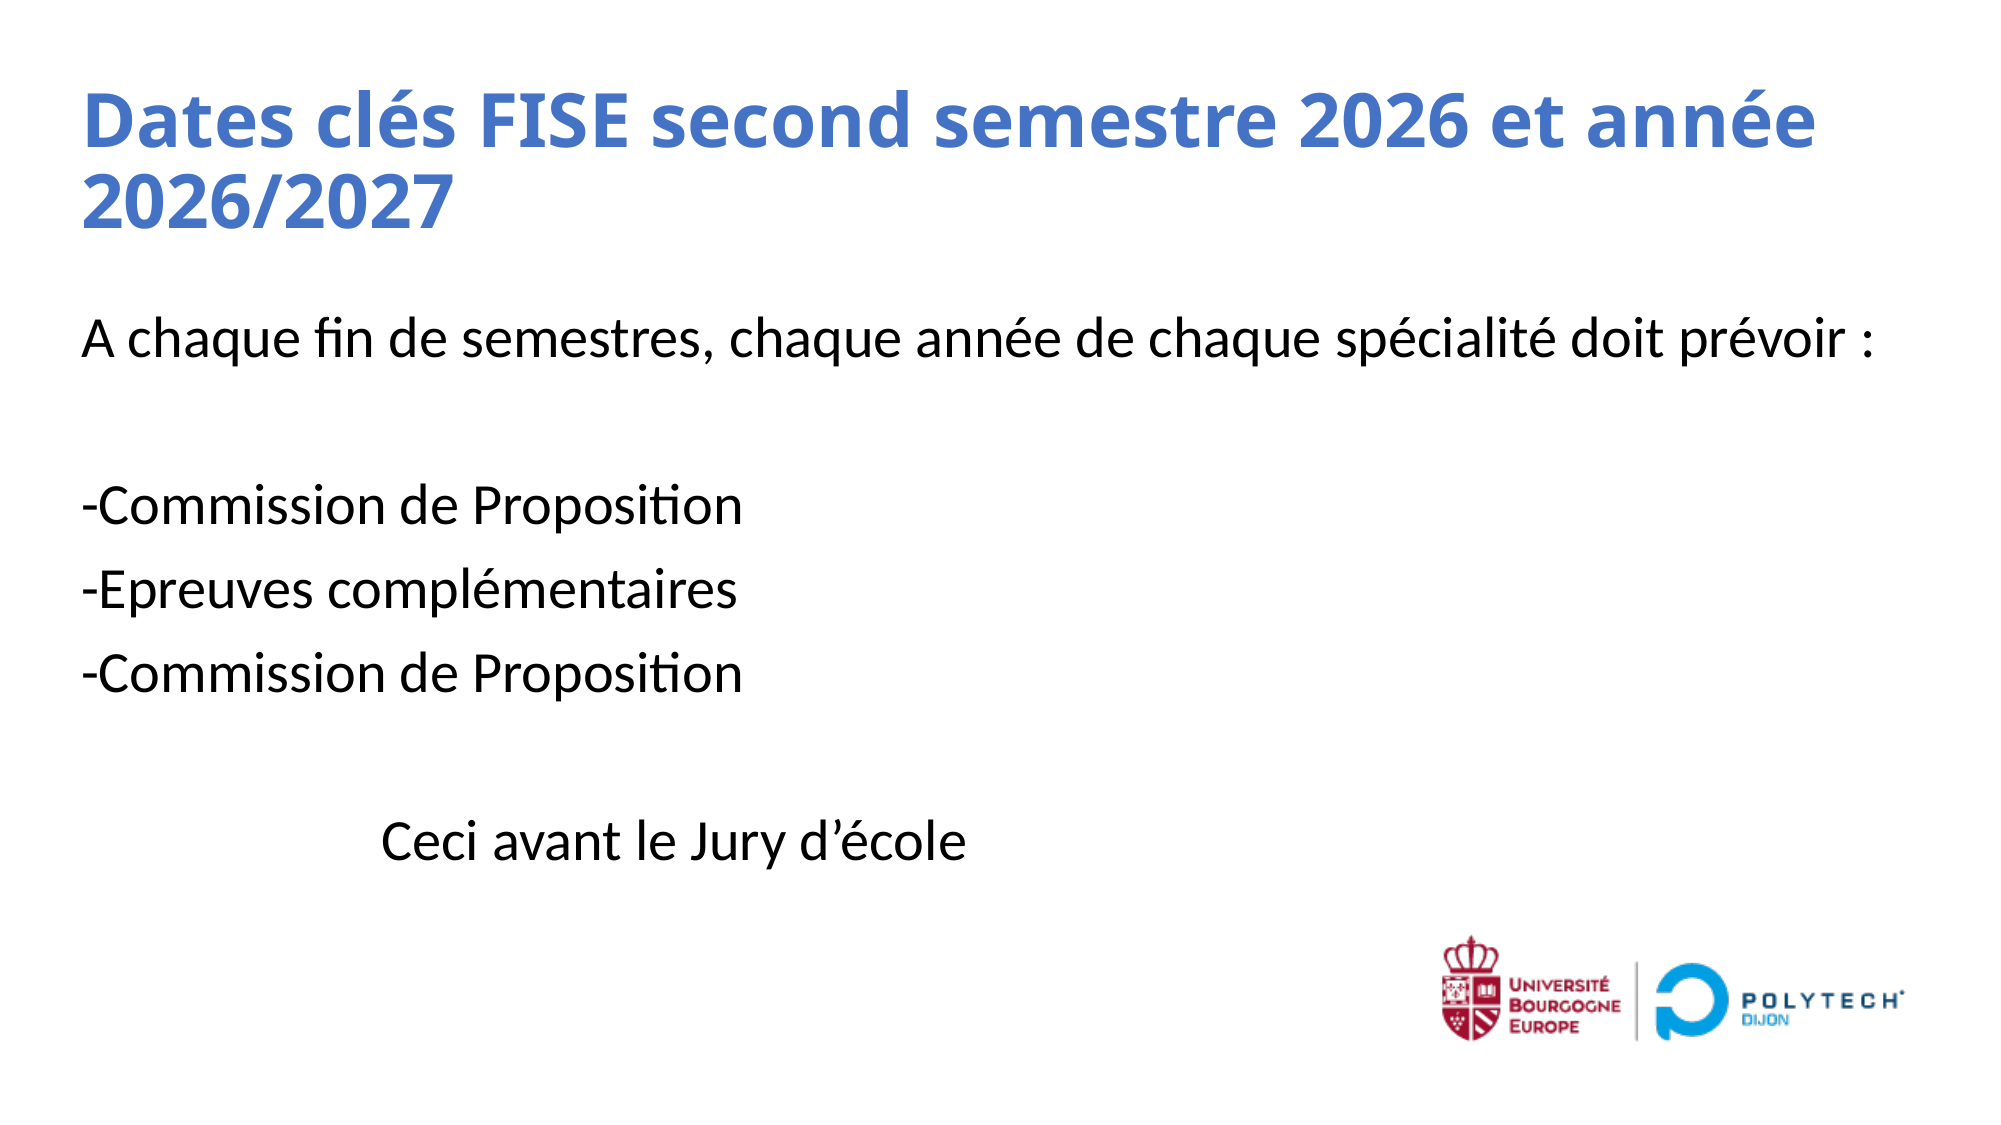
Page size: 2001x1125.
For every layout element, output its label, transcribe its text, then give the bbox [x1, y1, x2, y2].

picture [1438, 871, 1907, 1106]
list A chaque fin de semestres, chaque année de chaque spécialité doit prévoir : -Commission de Proposition -Epreuves complémentaires -Commission de Proposition Ceci avant le Jury d’école [66, 299, 1949, 1014]
title Dates clés FISE second semestre 2026 et année 2026/2027 [66, 55, 1894, 273]
